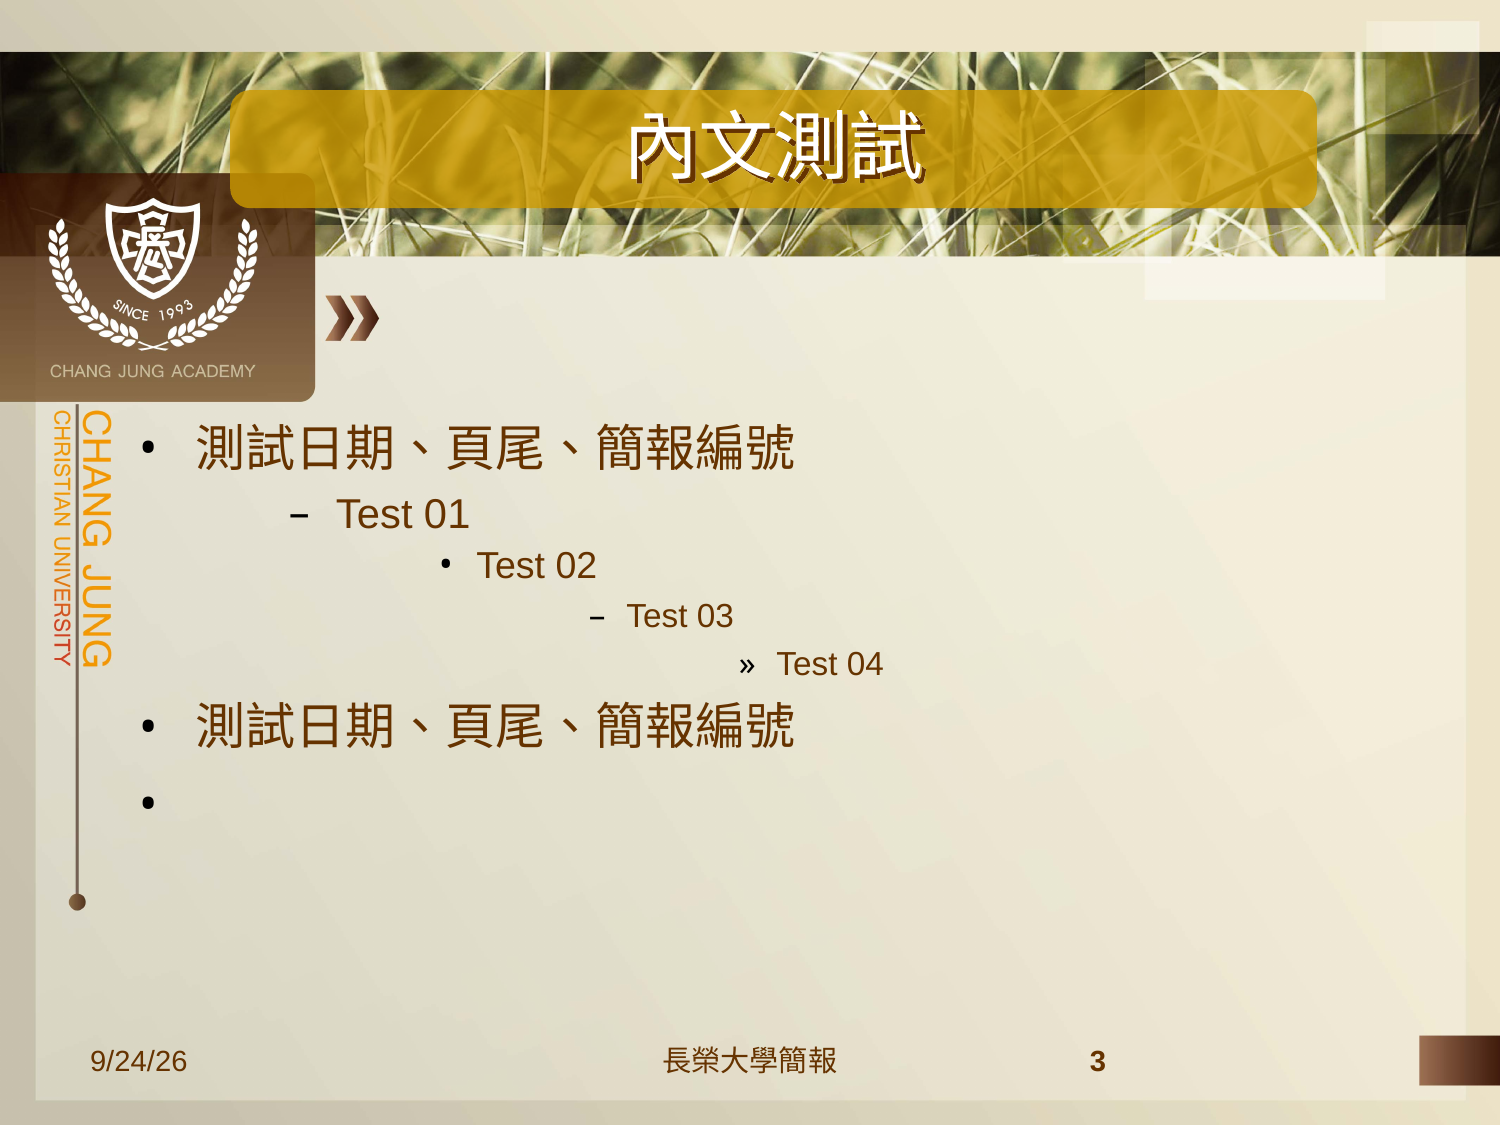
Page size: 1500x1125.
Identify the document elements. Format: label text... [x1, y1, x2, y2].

list 測試日期、頁尾、簡報編號 Test 01 Test 02 Test 03 Test 04 測試日期、頁尾、簡報編號 [123, 408, 1426, 1005]
text_box [1074, 1034, 1426, 1114]
text_box [75, 1034, 426, 1114]
text_box 長榮大學簡報 [512, 1034, 988, 1114]
title 內文測試 [230, 54, 1317, 232]
